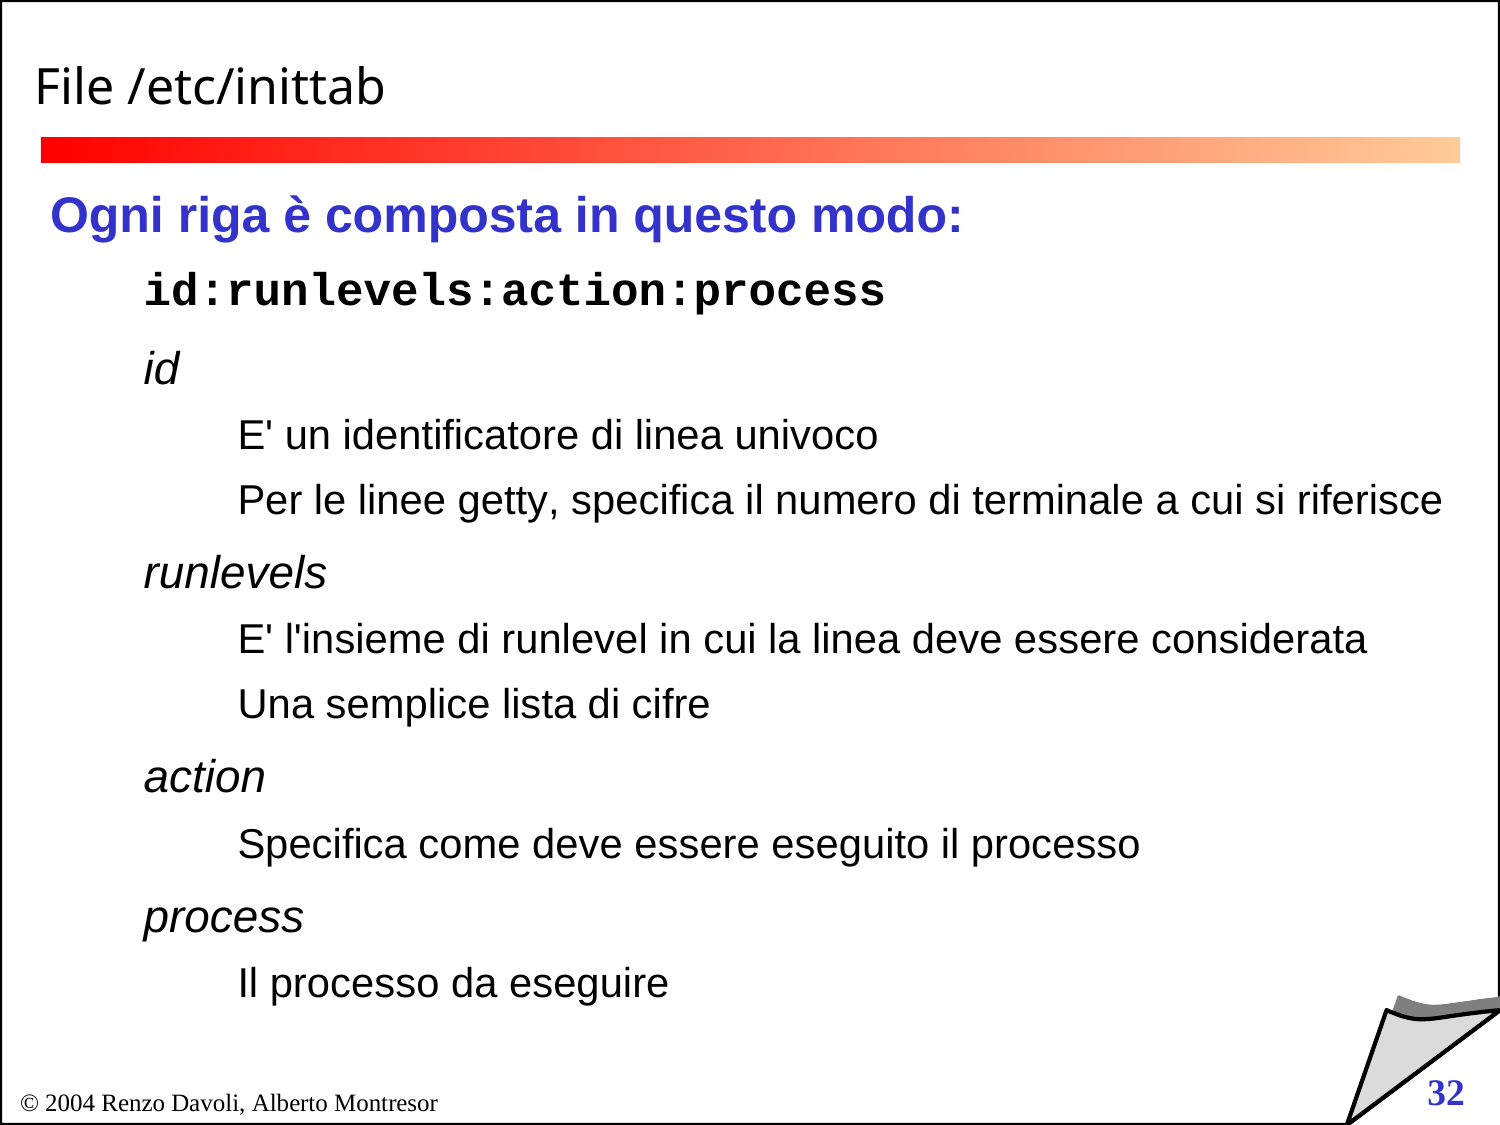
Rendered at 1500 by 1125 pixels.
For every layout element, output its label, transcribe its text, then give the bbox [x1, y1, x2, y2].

list Ogni riga è composta in questo modo: id:runlevels:action:process id E' un identificatore di linea univoco Per le linee getty, specifica il numero di terminale a cui si riferisce runlevels E' l'insieme di runlevel in cui la linea deve essere considerata Una semplice lista di cifre action Specifica come deve essere eseguito il processo process Il processo da eseguire [50, 187, 1450, 1054]
title File /etc/inittab [34, 44, 1466, 131]
